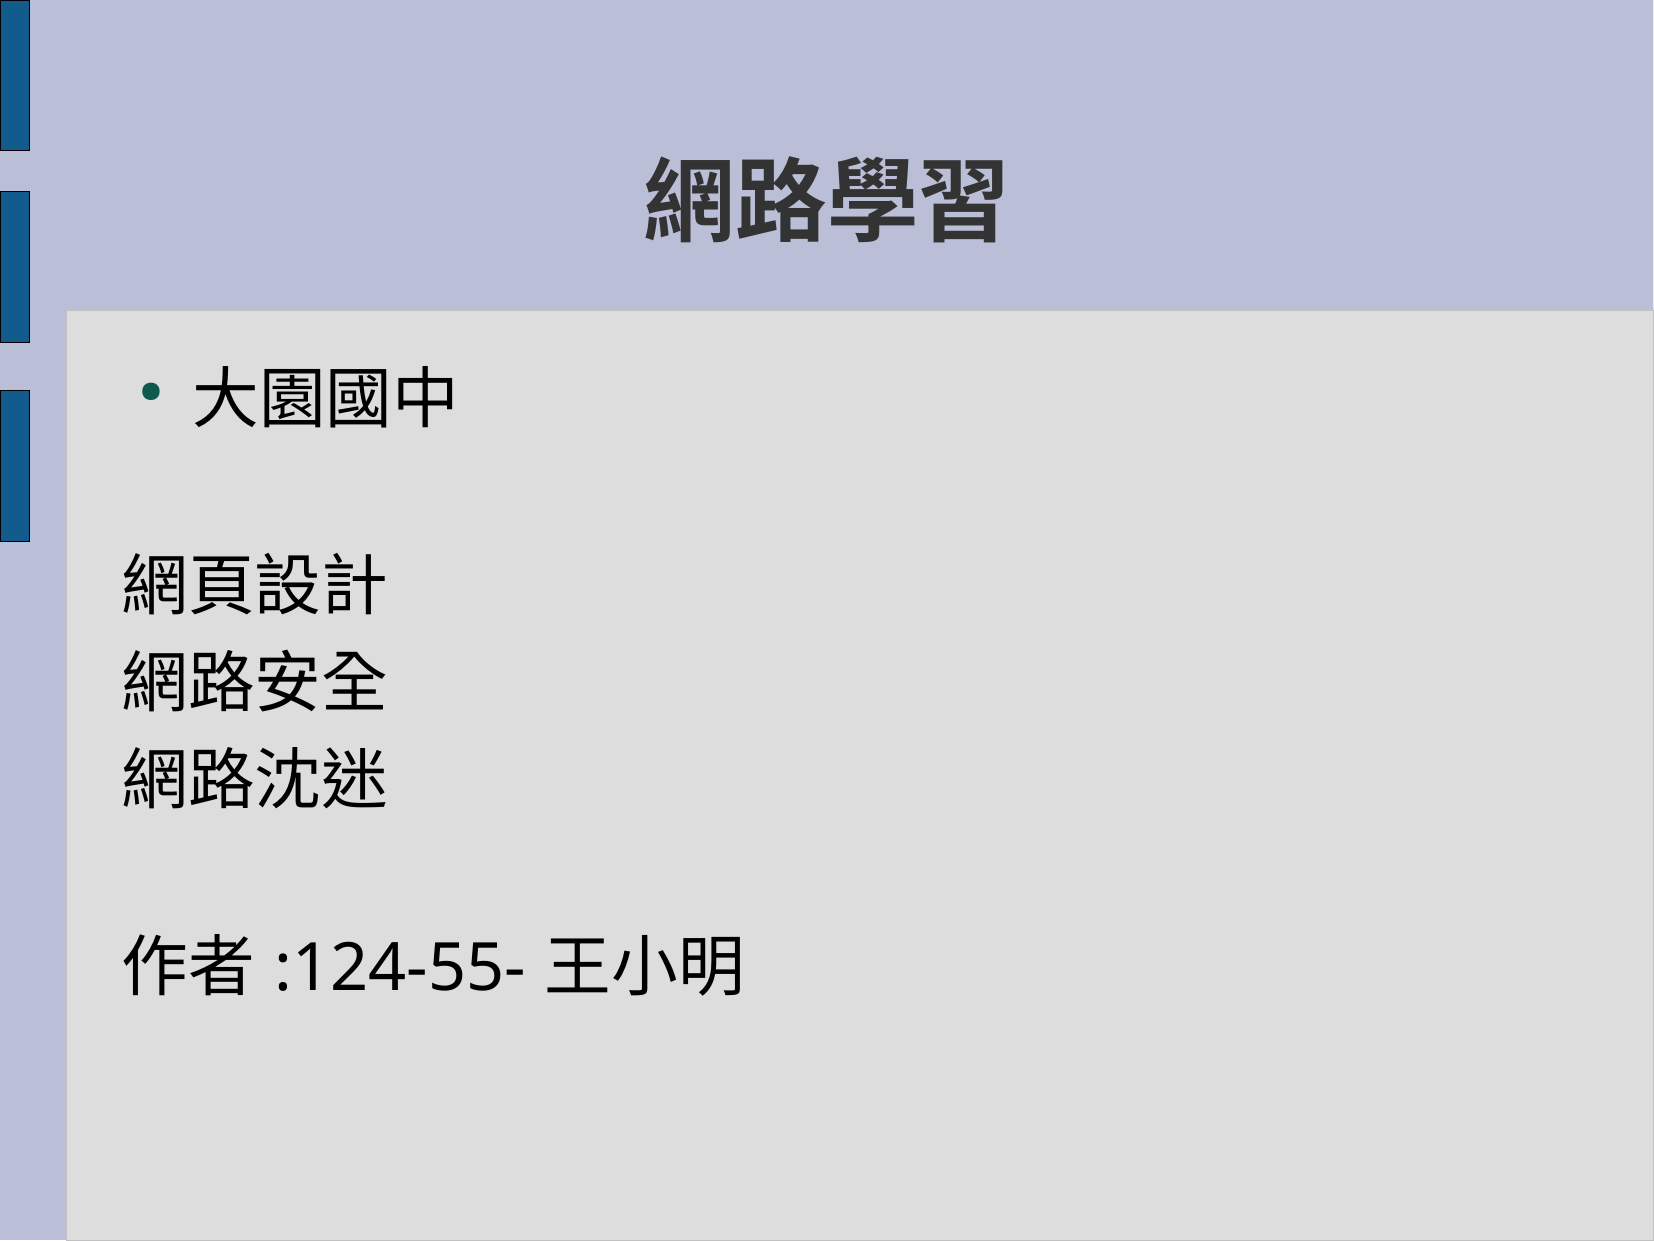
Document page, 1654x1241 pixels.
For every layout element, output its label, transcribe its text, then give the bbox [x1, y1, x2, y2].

list 大園國中 網頁設計 網路安全 網路沈迷 作者:124-55-王小明 [121, 344, 1534, 1164]
title 網路學習 [121, 91, 1534, 299]
